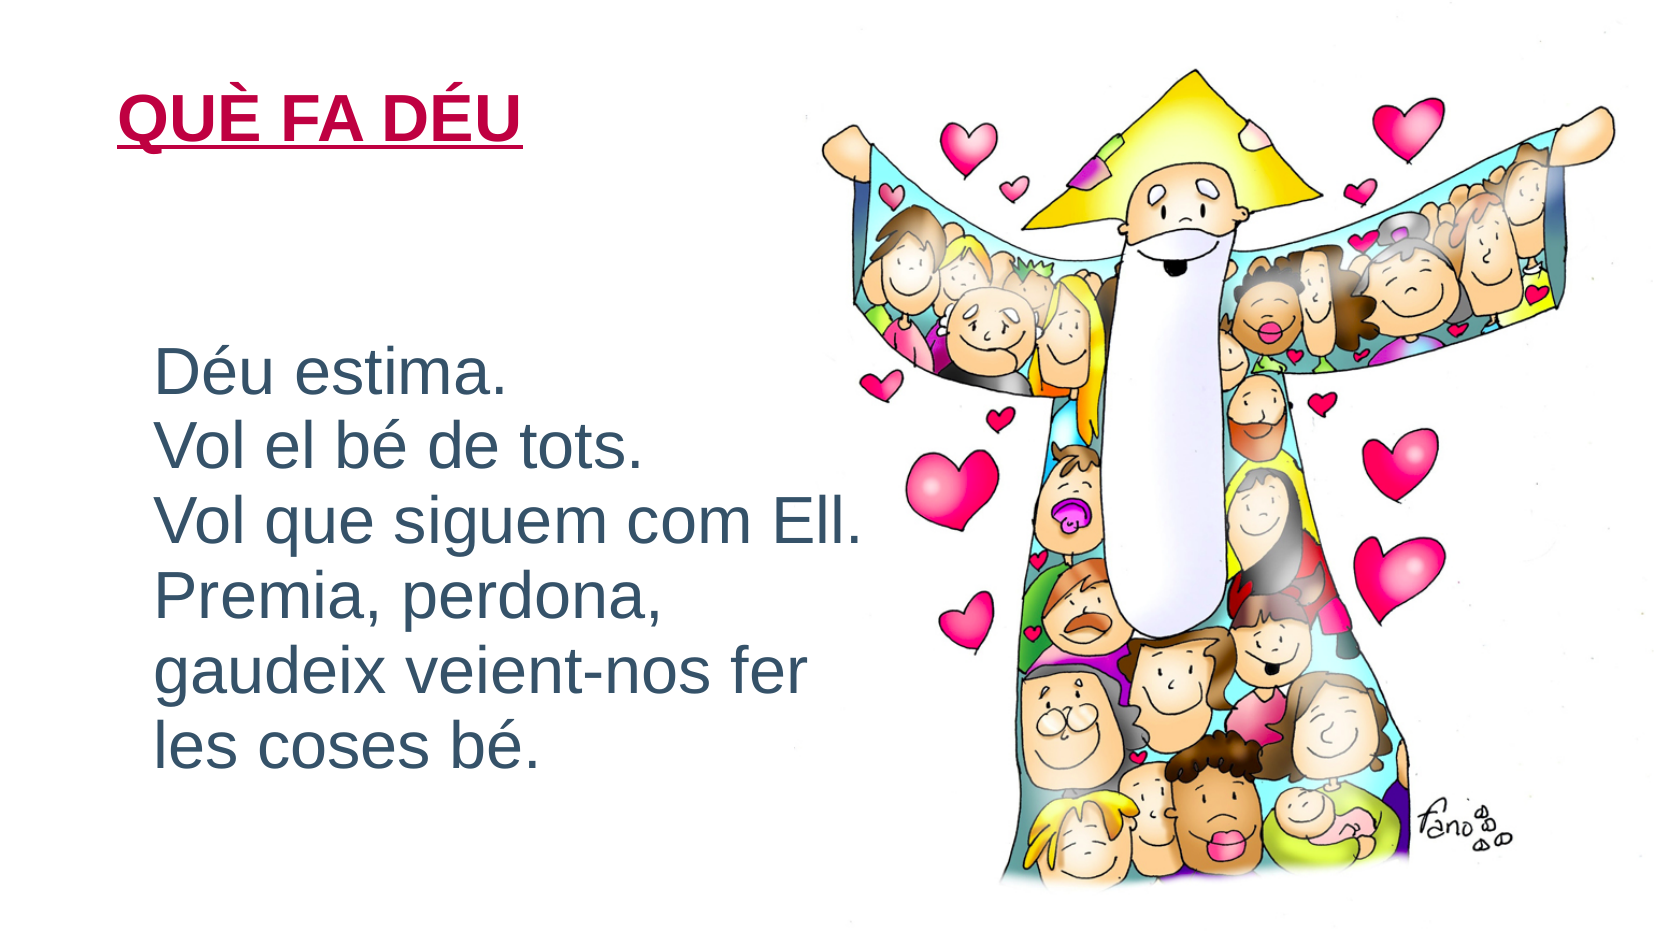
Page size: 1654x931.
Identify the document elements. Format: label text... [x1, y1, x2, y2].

text_box QUÈ FA DÉU [117, 70, 1051, 166]
picture [794, 0, 1654, 931]
subtitle Déu estima. Vol el bé de tots. Vol que siguem com Ell. Premia, perdona, gaudeix veient-nos fer les coses bé. [153, 224, 875, 892]
